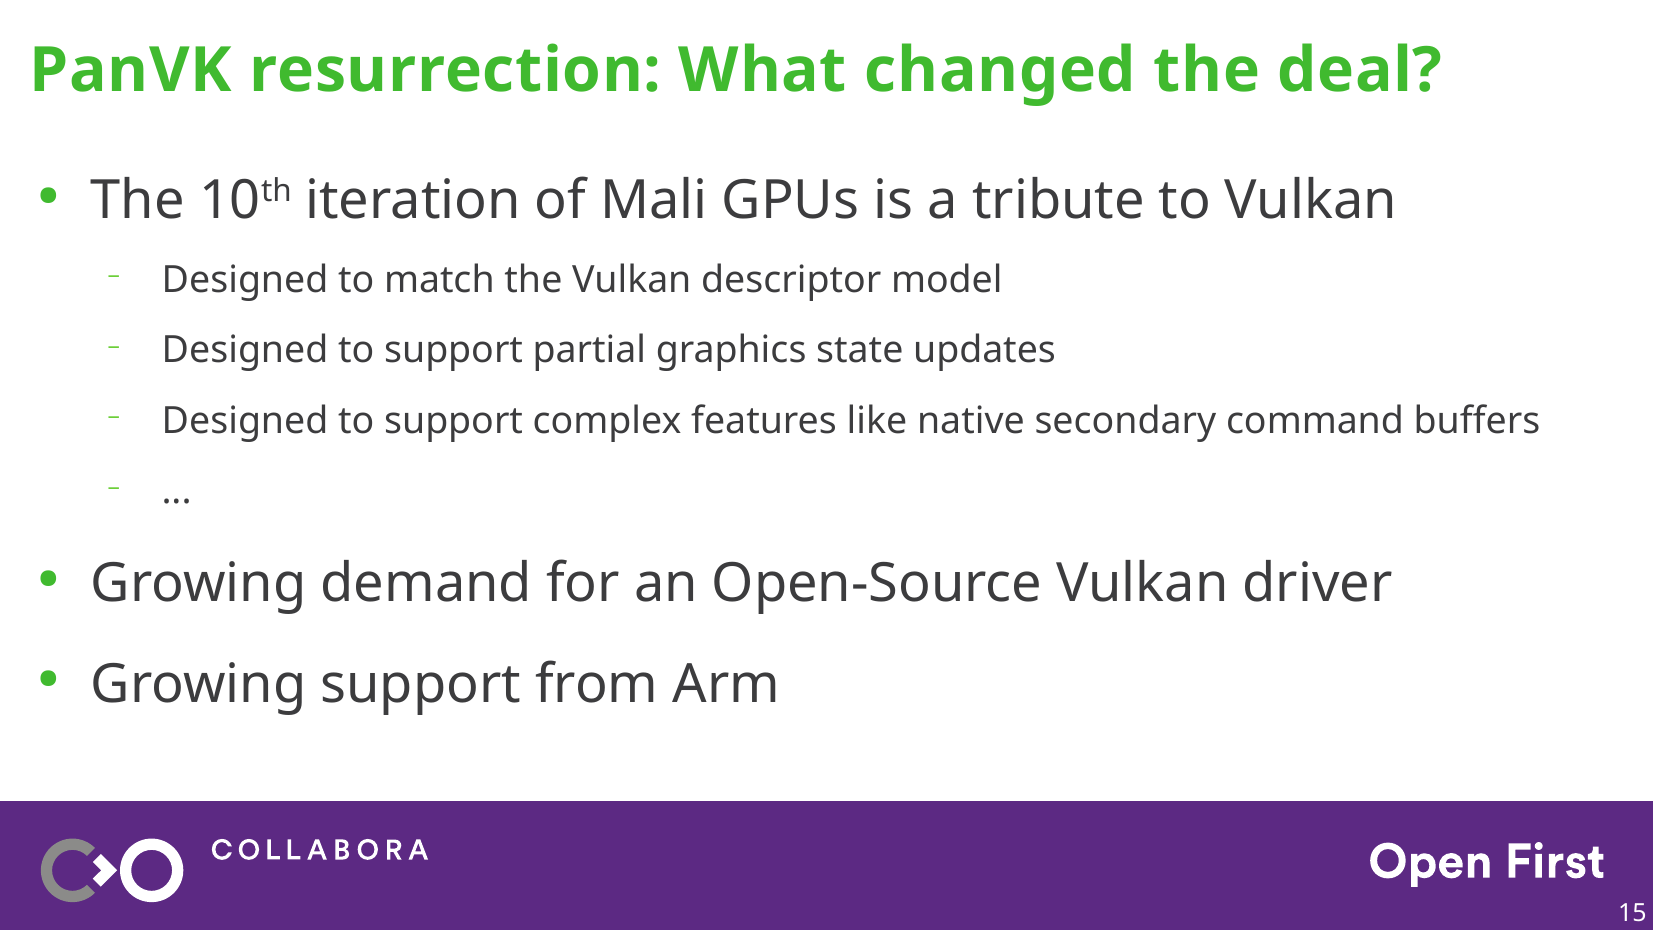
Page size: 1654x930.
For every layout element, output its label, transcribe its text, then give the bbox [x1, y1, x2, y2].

list The 10th iteration of Mali GPUs is a tribute to Vulkan Designed to match the Vulkan descriptor model Designed to support partial graphics state updates Designed to support complex features like native secondary command buffers ... Growing demand for an Open-Source Vulkan driver Growing support from Arm [19, 131, 1607, 775]
title PanVK resurrection: What changed the deal? [29, 28, 1602, 131]
